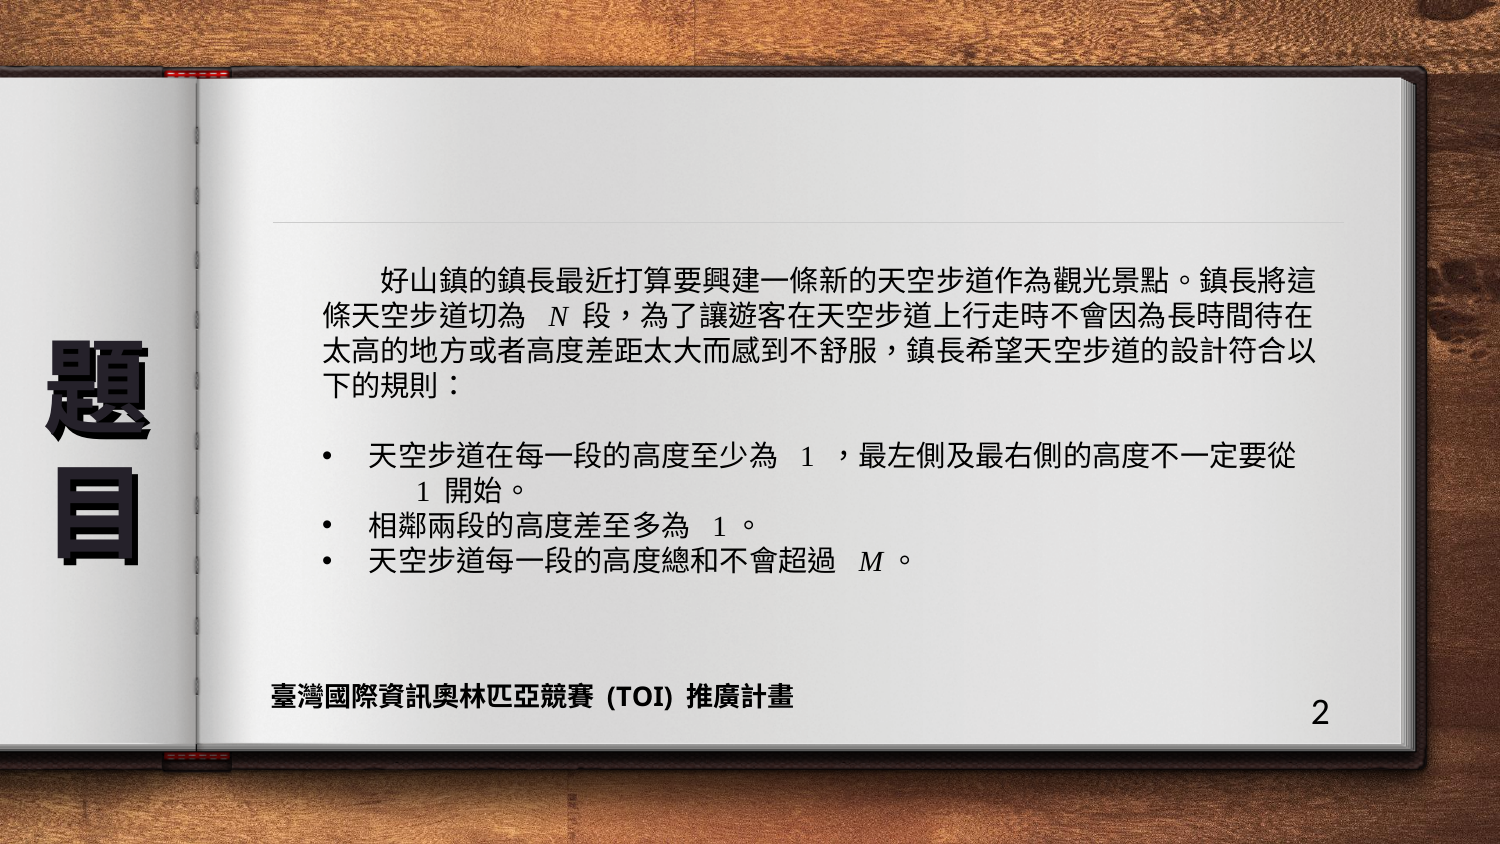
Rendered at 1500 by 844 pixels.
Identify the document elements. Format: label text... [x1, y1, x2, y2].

text_box [1295, 672, 1386, 737]
title 題 目 [28, 306, 210, 552]
text_box 好山鎮的鎮長最近打算要興建一條新的天空步道作為觀光景點。鎮長將這條天空步道切為 N 段，為了讓遊客在天空步道上行走時不會因為長時間待在太高的地方或者高度差距太大而感到不舒服，鎮長希望天空步道的設計符合以下的規則： 天空步道在每一段的高度至少為 1 ，最左側及最右側的高度不一定要從 1 開始。 相鄰兩段的高度差至多為 1。 天空步道每一段的高度總和不會超過 M。 [307, 255, 1341, 585]
